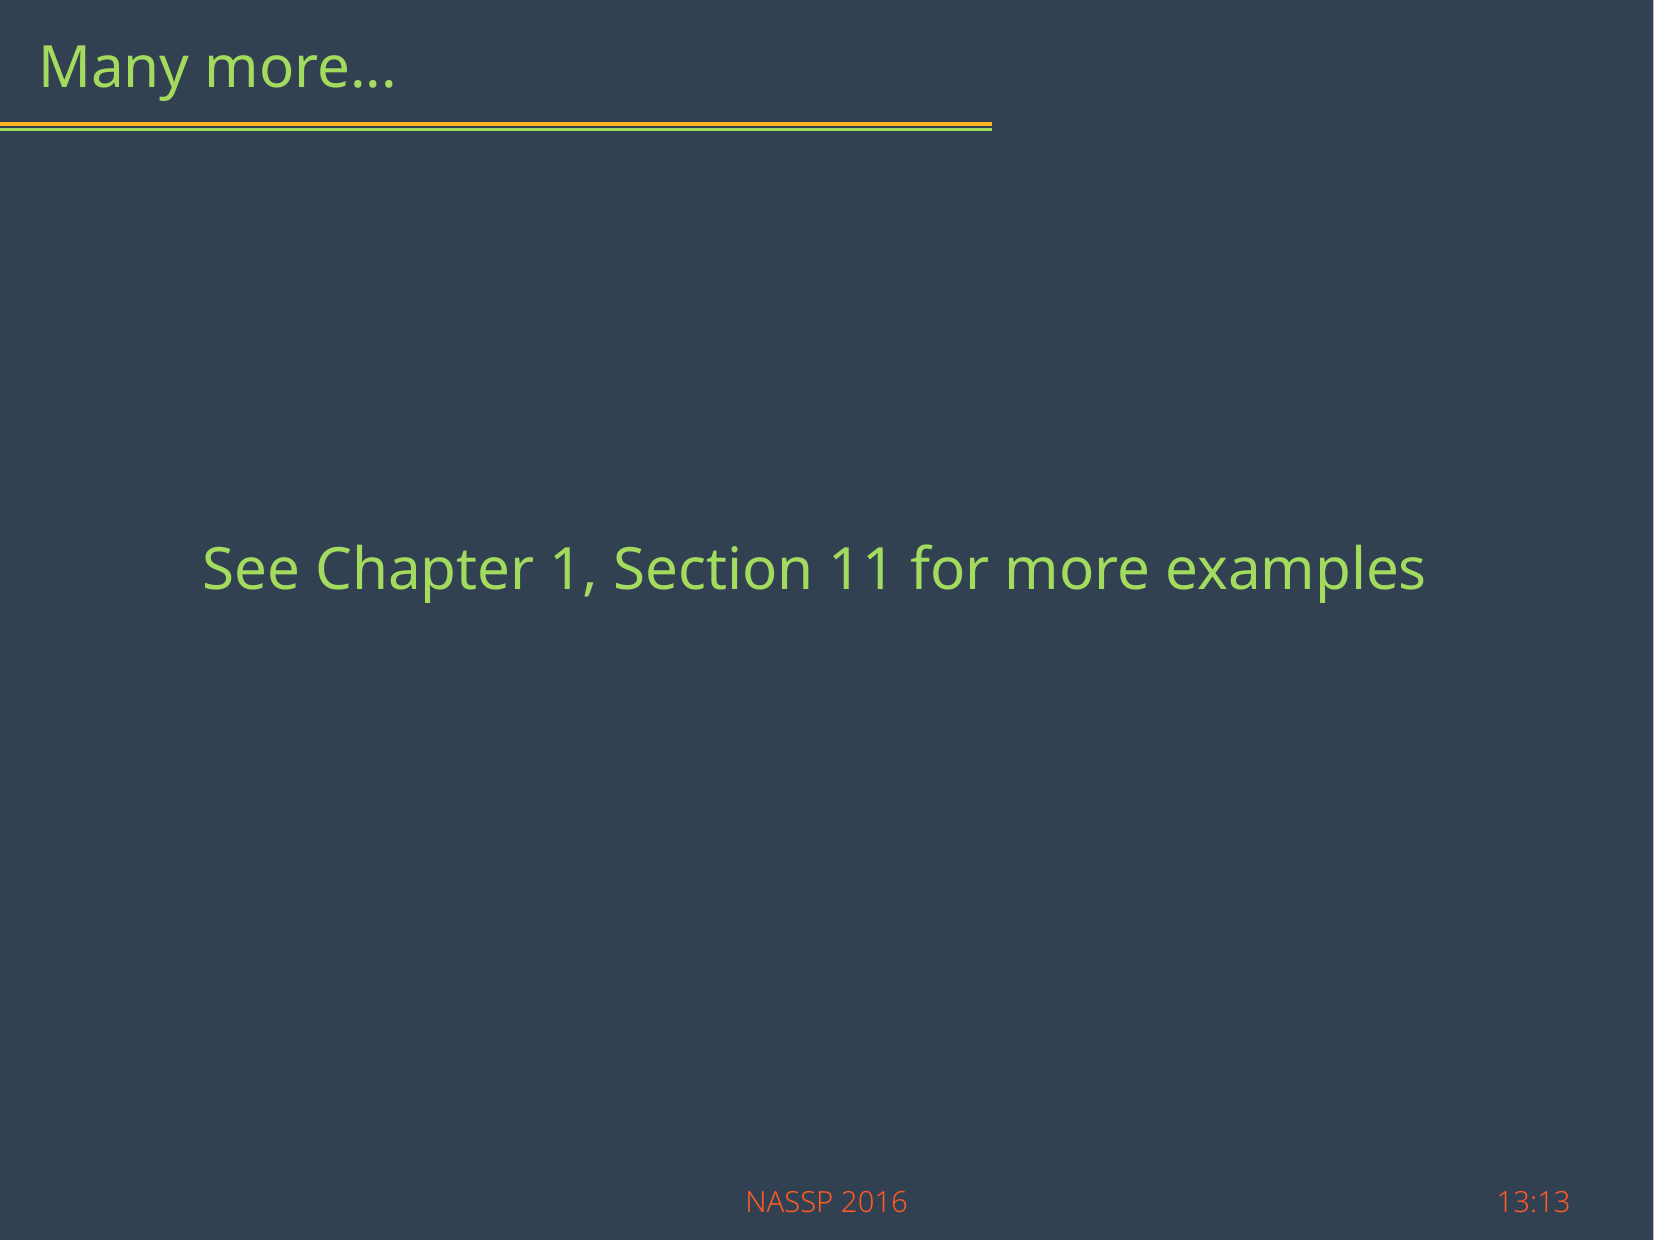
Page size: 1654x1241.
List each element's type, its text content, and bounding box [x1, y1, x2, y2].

text_box Many more... [23, 17, 1300, 103]
text_box See Chapter 1, Section 11 for more examples [177, 519, 1453, 605]
